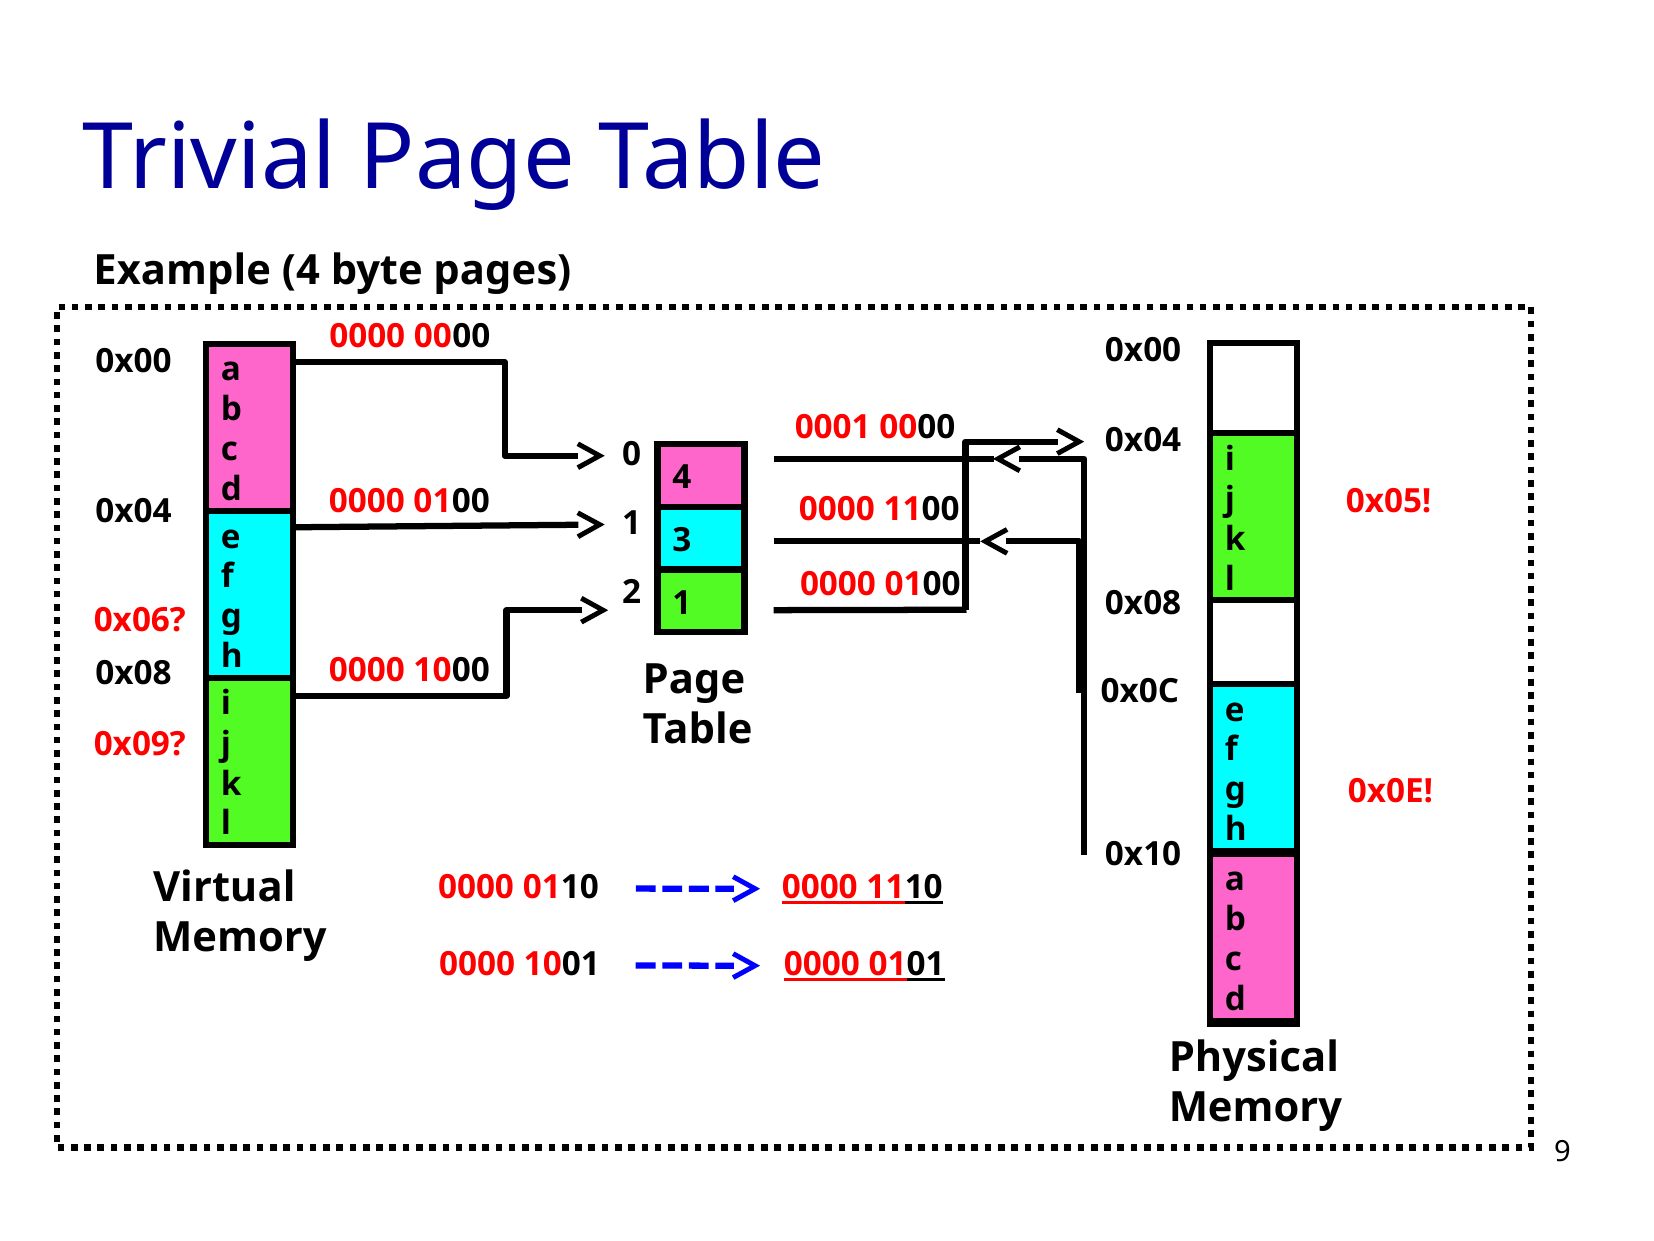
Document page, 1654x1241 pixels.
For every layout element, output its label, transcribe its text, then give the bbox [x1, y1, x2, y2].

text_box a b c d [1213, 853, 1294, 1020]
text_box 0x0E! [1333, 761, 1449, 817]
text_box 0000 0101 [769, 935, 960, 990]
text_box 3 [657, 506, 745, 569]
text_box Virtual Memory [138, 852, 342, 968]
text_box 0001 0000 [779, 397, 971, 453]
text_box 0000 1001 [424, 935, 615, 990]
text_box 0x08 [80, 646, 187, 699]
text_box 0 [607, 425, 656, 480]
text_box 2 [607, 563, 656, 618]
text_box 0000 0110 [423, 858, 614, 913]
text_box Example (4 byte pages) [78, 235, 587, 300]
text_box 0000 0100 [314, 472, 505, 528]
text_box Physical Memory [1153, 1022, 1357, 1137]
text_box 0000 1100 [784, 480, 962, 535]
text_box 0x08 [1090, 574, 1196, 629]
title Trivial Page Table [82, 49, 1571, 257]
text_box 0000 0100 [785, 555, 976, 610]
text_box i j k l [206, 678, 293, 846]
text_box i j k l [1213, 433, 1294, 601]
text_box 4 [657, 444, 745, 506]
text_box e f g h [1213, 683, 1294, 851]
text_box 0x00 [1090, 320, 1196, 376]
text_box 0x00 [80, 331, 187, 386]
text_box 0x05! [1331, 472, 1447, 527]
text_box 0x09? [78, 714, 201, 770]
text_box 1 [657, 569, 745, 633]
text_box 1 [607, 494, 656, 549]
text_box a b c d [206, 343, 293, 511]
text_box e f g h [206, 511, 293, 678]
text_box 0000 1100 [969, 480, 975, 535]
text_box 0000 0000 [314, 306, 505, 362]
text_box 0000 1110 [767, 858, 958, 913]
text_box 0x04 [1090, 411, 1196, 466]
text_box 0x0C [1087, 662, 1195, 717]
text_box 0x10 [1090, 824, 1196, 880]
text_box 0x04 [80, 481, 187, 537]
text_box 0000 1000 [314, 640, 505, 696]
text_box 0x06? [78, 590, 201, 646]
text_box Page Table [627, 644, 768, 760]
